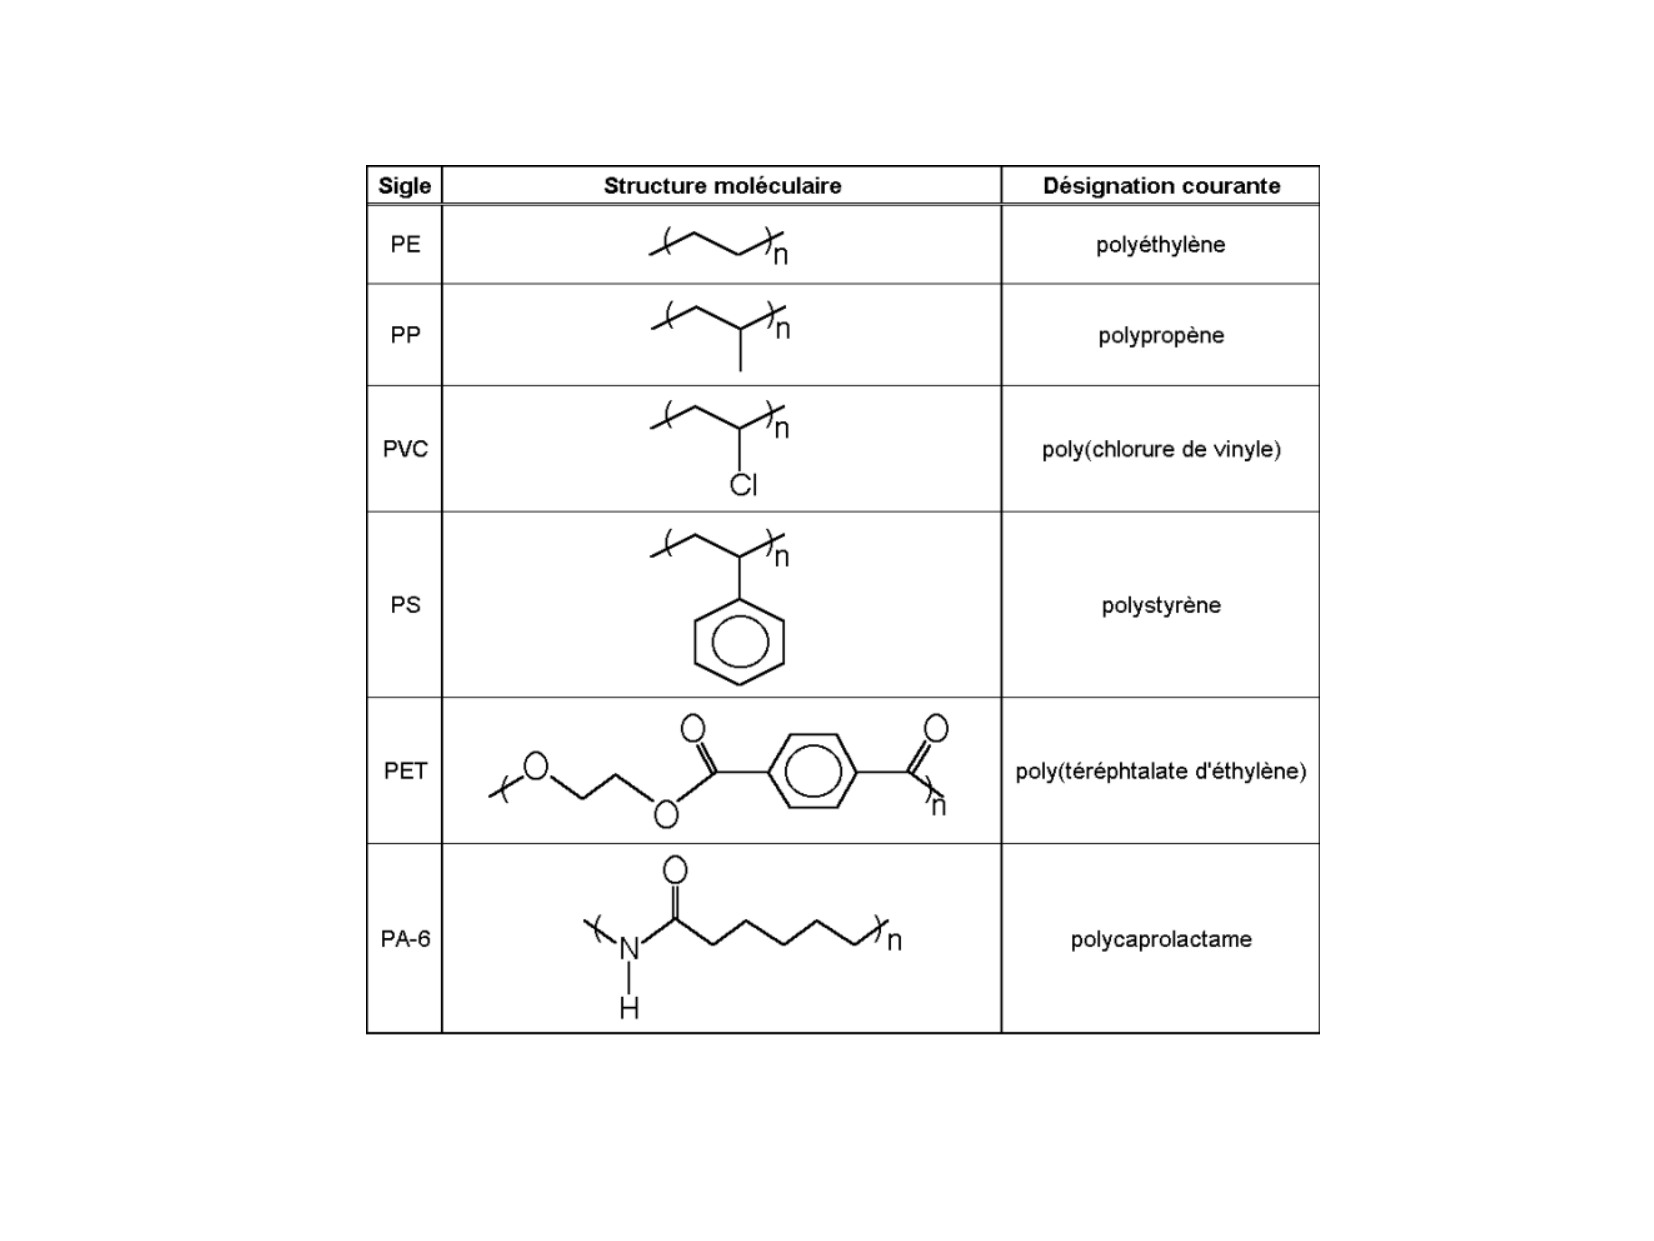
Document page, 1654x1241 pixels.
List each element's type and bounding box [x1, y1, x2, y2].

picture [366, 165, 1320, 1037]
